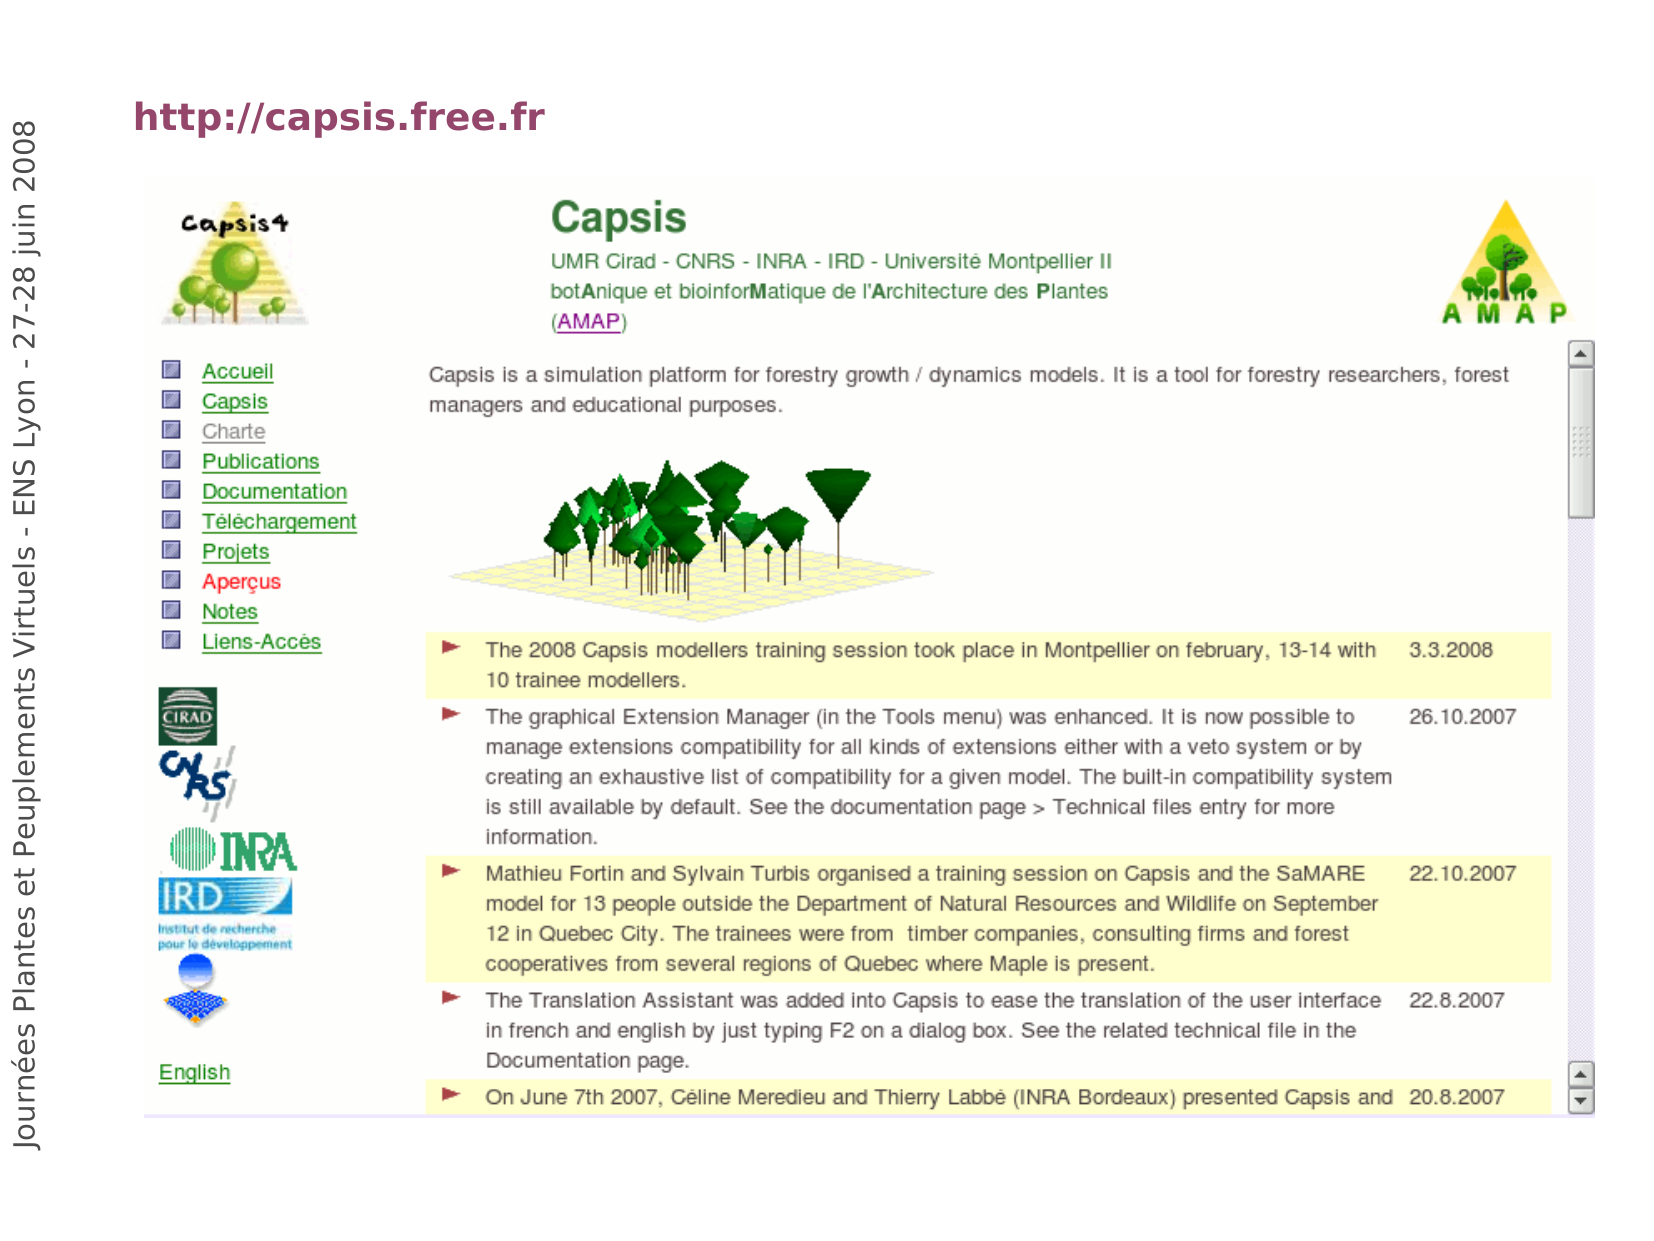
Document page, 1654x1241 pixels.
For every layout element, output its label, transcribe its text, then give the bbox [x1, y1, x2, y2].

picture [144, 177, 1595, 1118]
text_box http://capsis.free.fr [118, 88, 1034, 147]
text_box Journées Plantes et Peuplements Virtuels - ENS Lyon - 27-28 juin 2008 [0, 0, 50, 1241]
